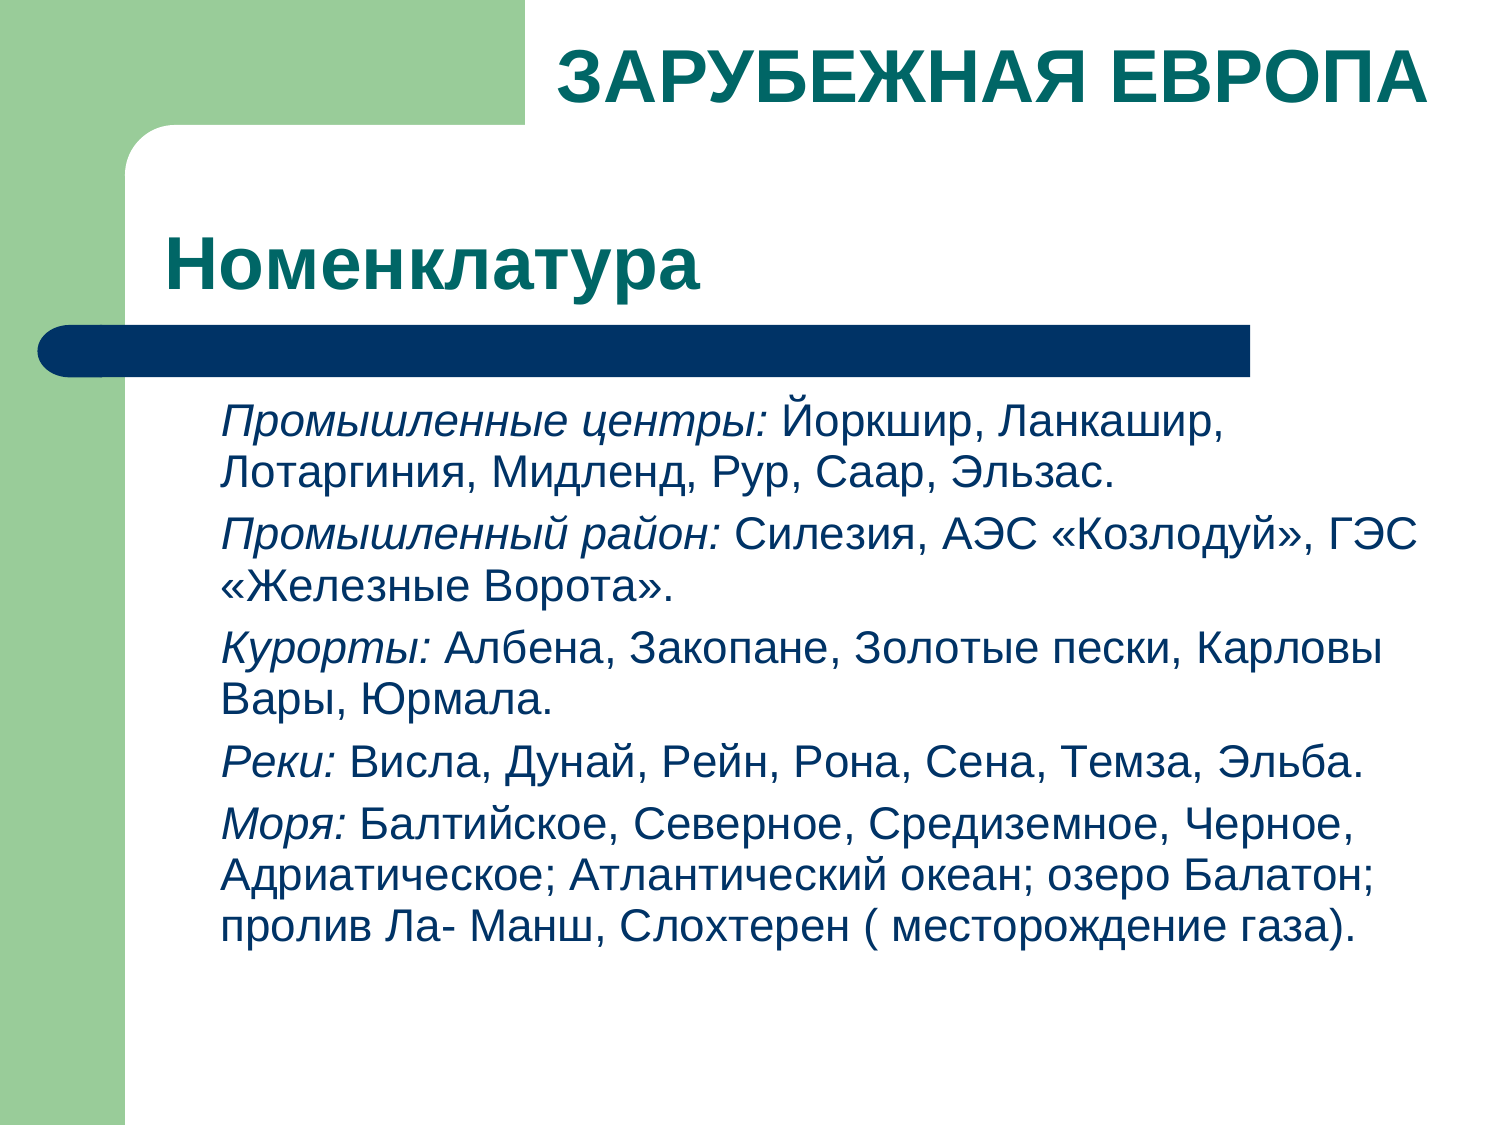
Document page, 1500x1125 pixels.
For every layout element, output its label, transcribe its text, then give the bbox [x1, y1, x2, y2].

list Промышленные центры: Йоркшир, Ланкашир, Лотаргиния, Мидленд, Рур, Саар, Эльзас. Промышленный район: Силезия, АЭС «Козлодуй», ГЭС «Железные Ворота». Курорты: Албена, Закопане, Золотые пески, Карловы Вары, Юрмала. Реки: Висла, Дунай, Рейн, Рона, Сена, Темза, Эльба. Моря: Балтийское, Северное, Средиземное, Черное, Адриатическое; Атлантический океан; озеро Балатон; пролив Ла- Манш, Слохтерен ( месторождение газа). [149, 387, 1463, 1086]
text_box ЗАРУБЕЖНАЯ ЕВРОПА [487, 0, 1500, 125]
title Номенклатура [149, 124, 1463, 313]
